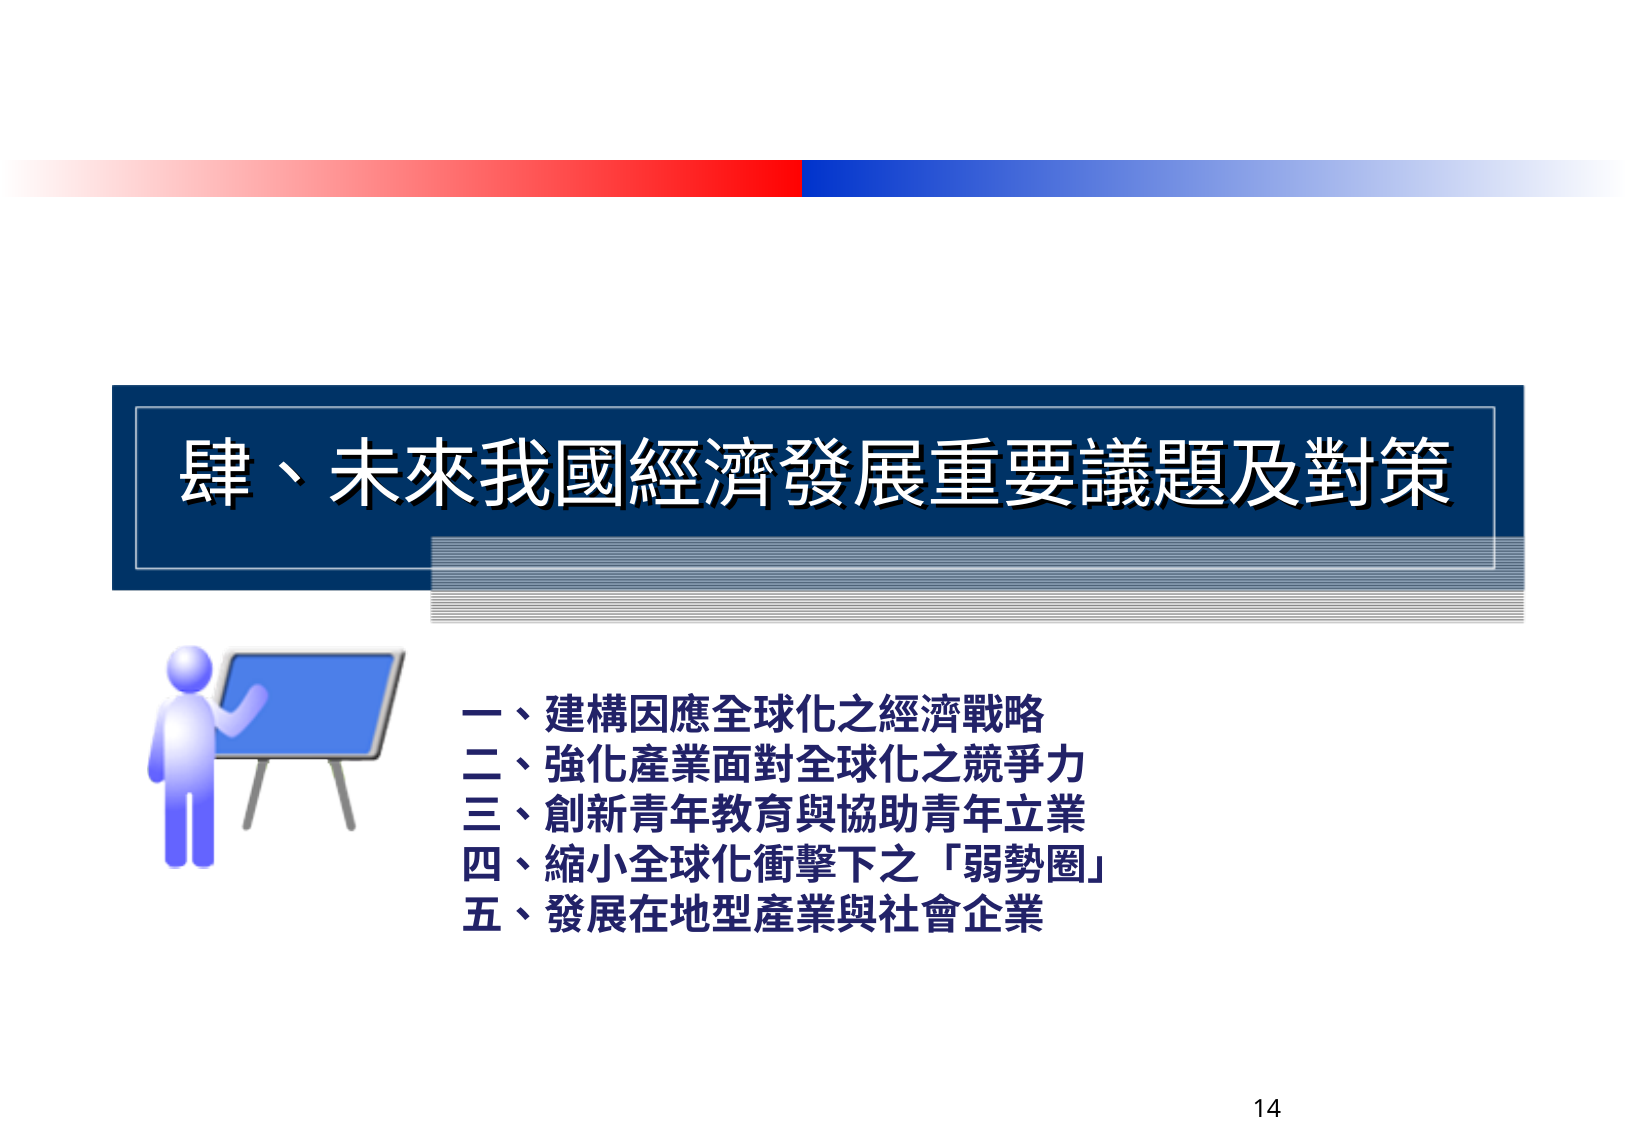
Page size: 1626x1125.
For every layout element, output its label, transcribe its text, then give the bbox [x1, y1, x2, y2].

text_box 14 [1237, 1085, 1617, 1125]
text_box 一、建構因應全球化之經濟戰略 二、強化產業面對全球化之競爭力 三、創新青年教育與協助青年立業 四、縮小全球化衝擊下之「弱勢圈」 五、發展在地型產業與社會企業 [446, 680, 1625, 949]
picture [112, 385, 1527, 625]
picture [147, 645, 408, 869]
text_box 肆、未來我國經濟發展重要議題及對策 [148, 417, 1483, 523]
